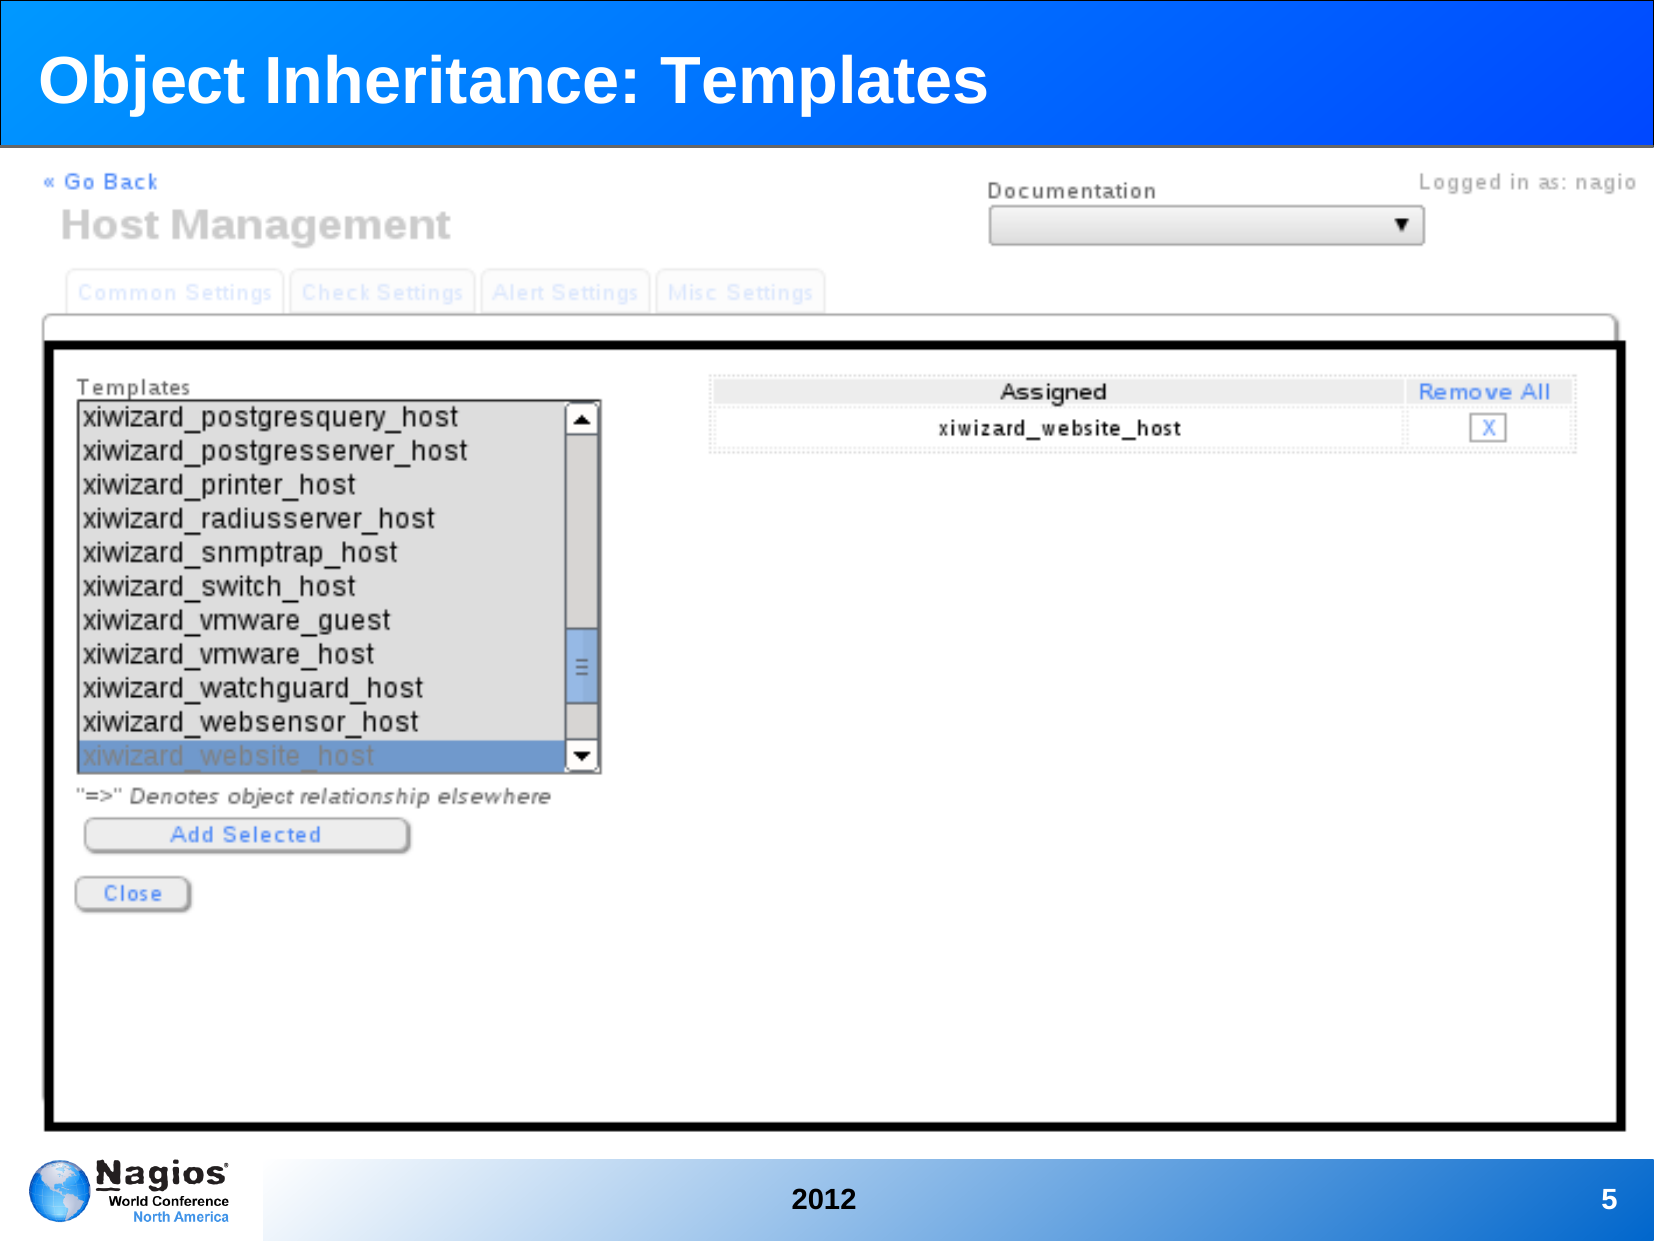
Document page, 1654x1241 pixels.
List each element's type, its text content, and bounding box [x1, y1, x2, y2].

picture [10, 165, 1638, 1141]
picture [29, 1159, 229, 1235]
title Object Inheritance: Templates [38, 38, 1528, 122]
